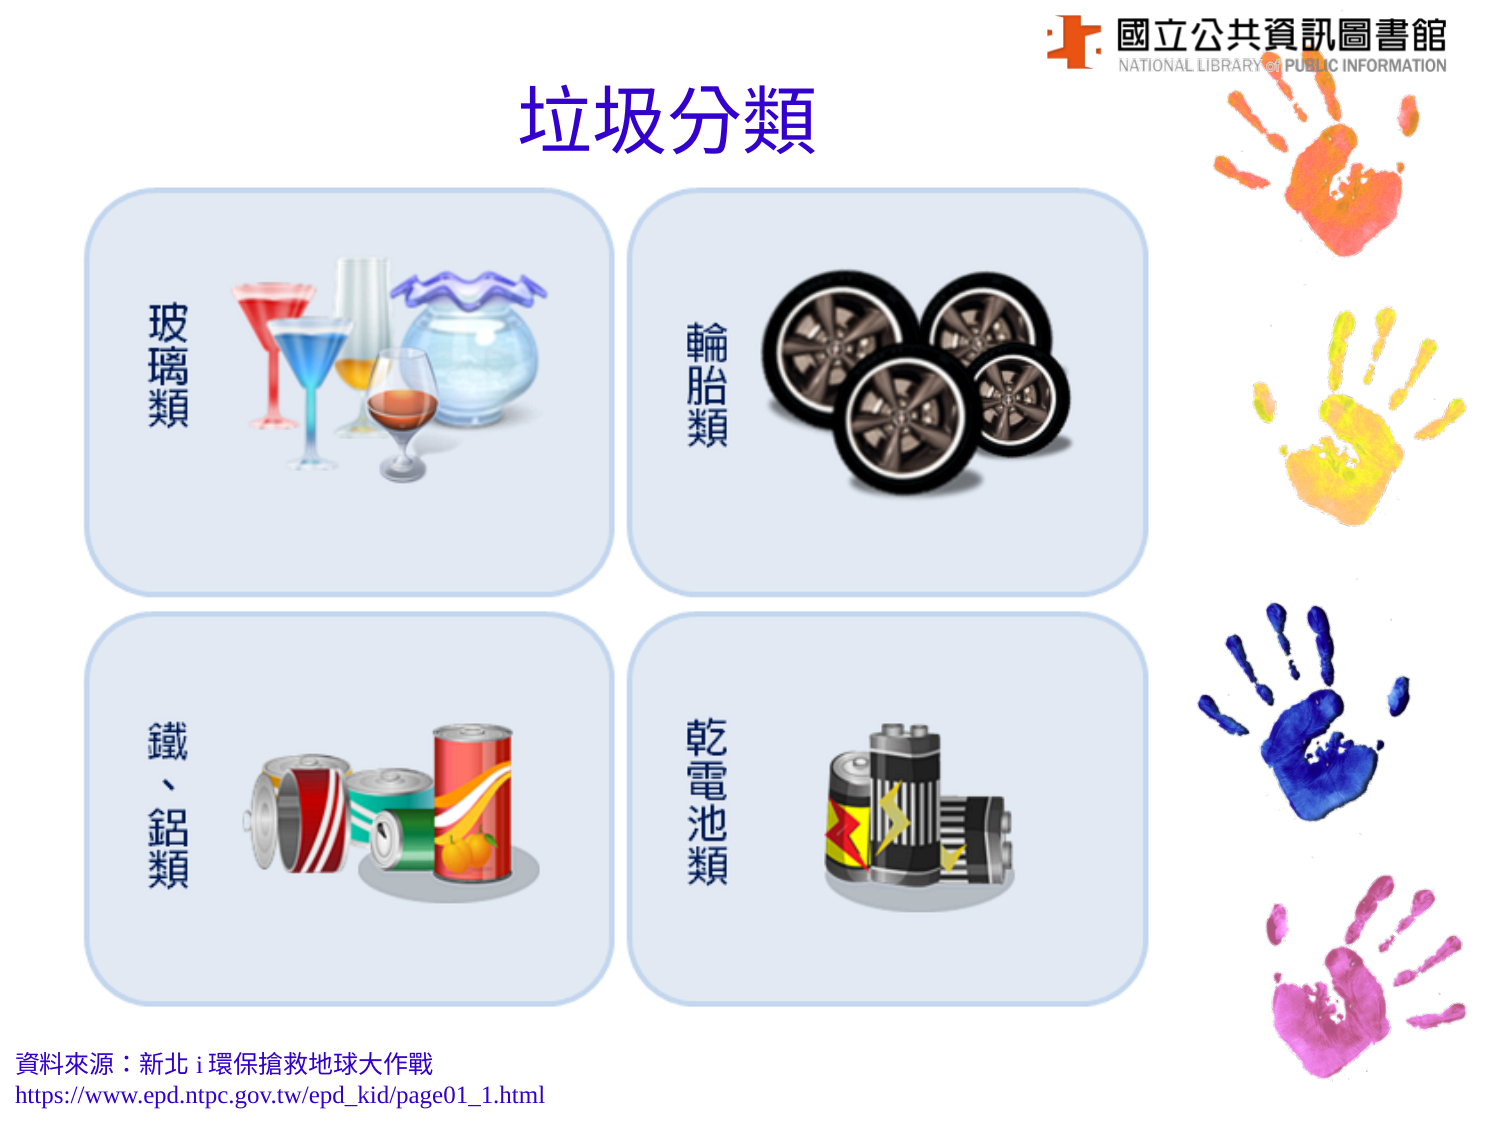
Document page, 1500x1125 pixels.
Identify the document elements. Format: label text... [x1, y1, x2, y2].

picture [72, 172, 1163, 1023]
title 垃圾分類 [112, 24, 1176, 213]
text_box 資料來源：新北i環保搶救地球大作戰 https://www.epd.ntpc.gov.tw/epd_kid/page01_1.html [0, 1040, 1205, 1117]
